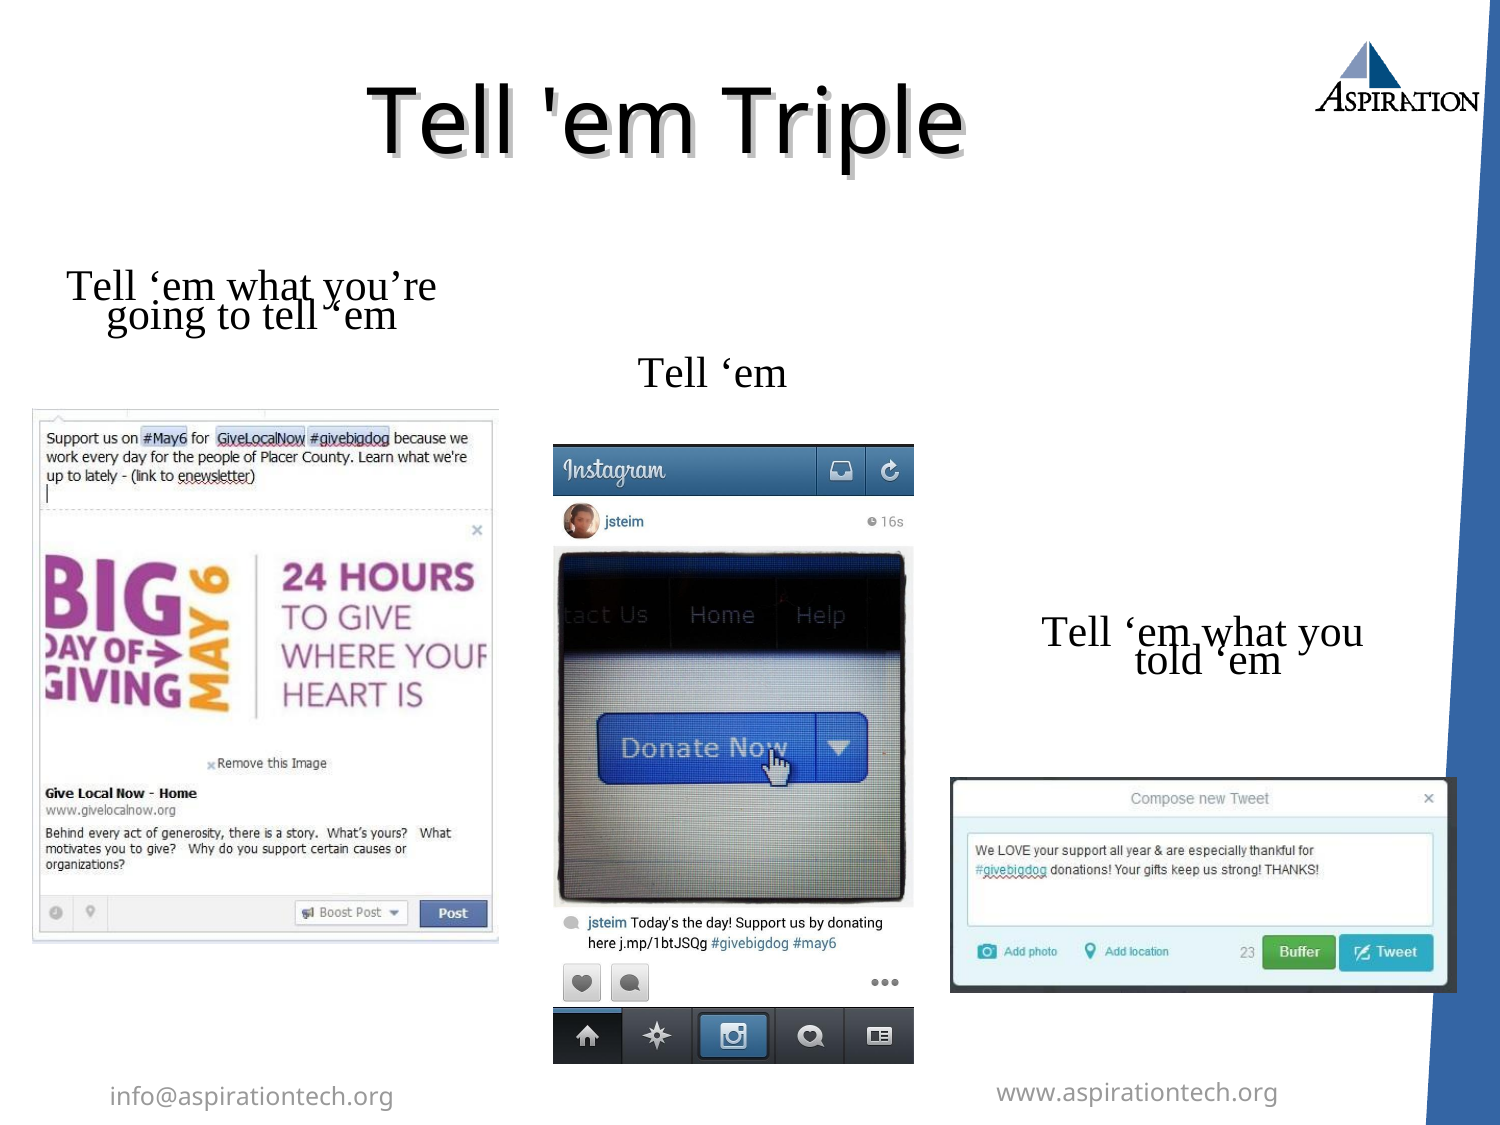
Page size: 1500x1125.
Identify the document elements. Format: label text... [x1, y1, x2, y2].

picture [1315, 41, 1480, 120]
picture [32, 408, 499, 944]
picture [950, 777, 1457, 993]
text_box Tell ‘em [624, 350, 903, 445]
text_box Tell ‘em what you’re going to tell ‘em [34, 264, 470, 408]
title Tell 'em Triple [49, 19, 1284, 206]
picture [553, 444, 914, 1064]
text_box Tell ‘em what you told ‘em [950, 609, 1467, 704]
